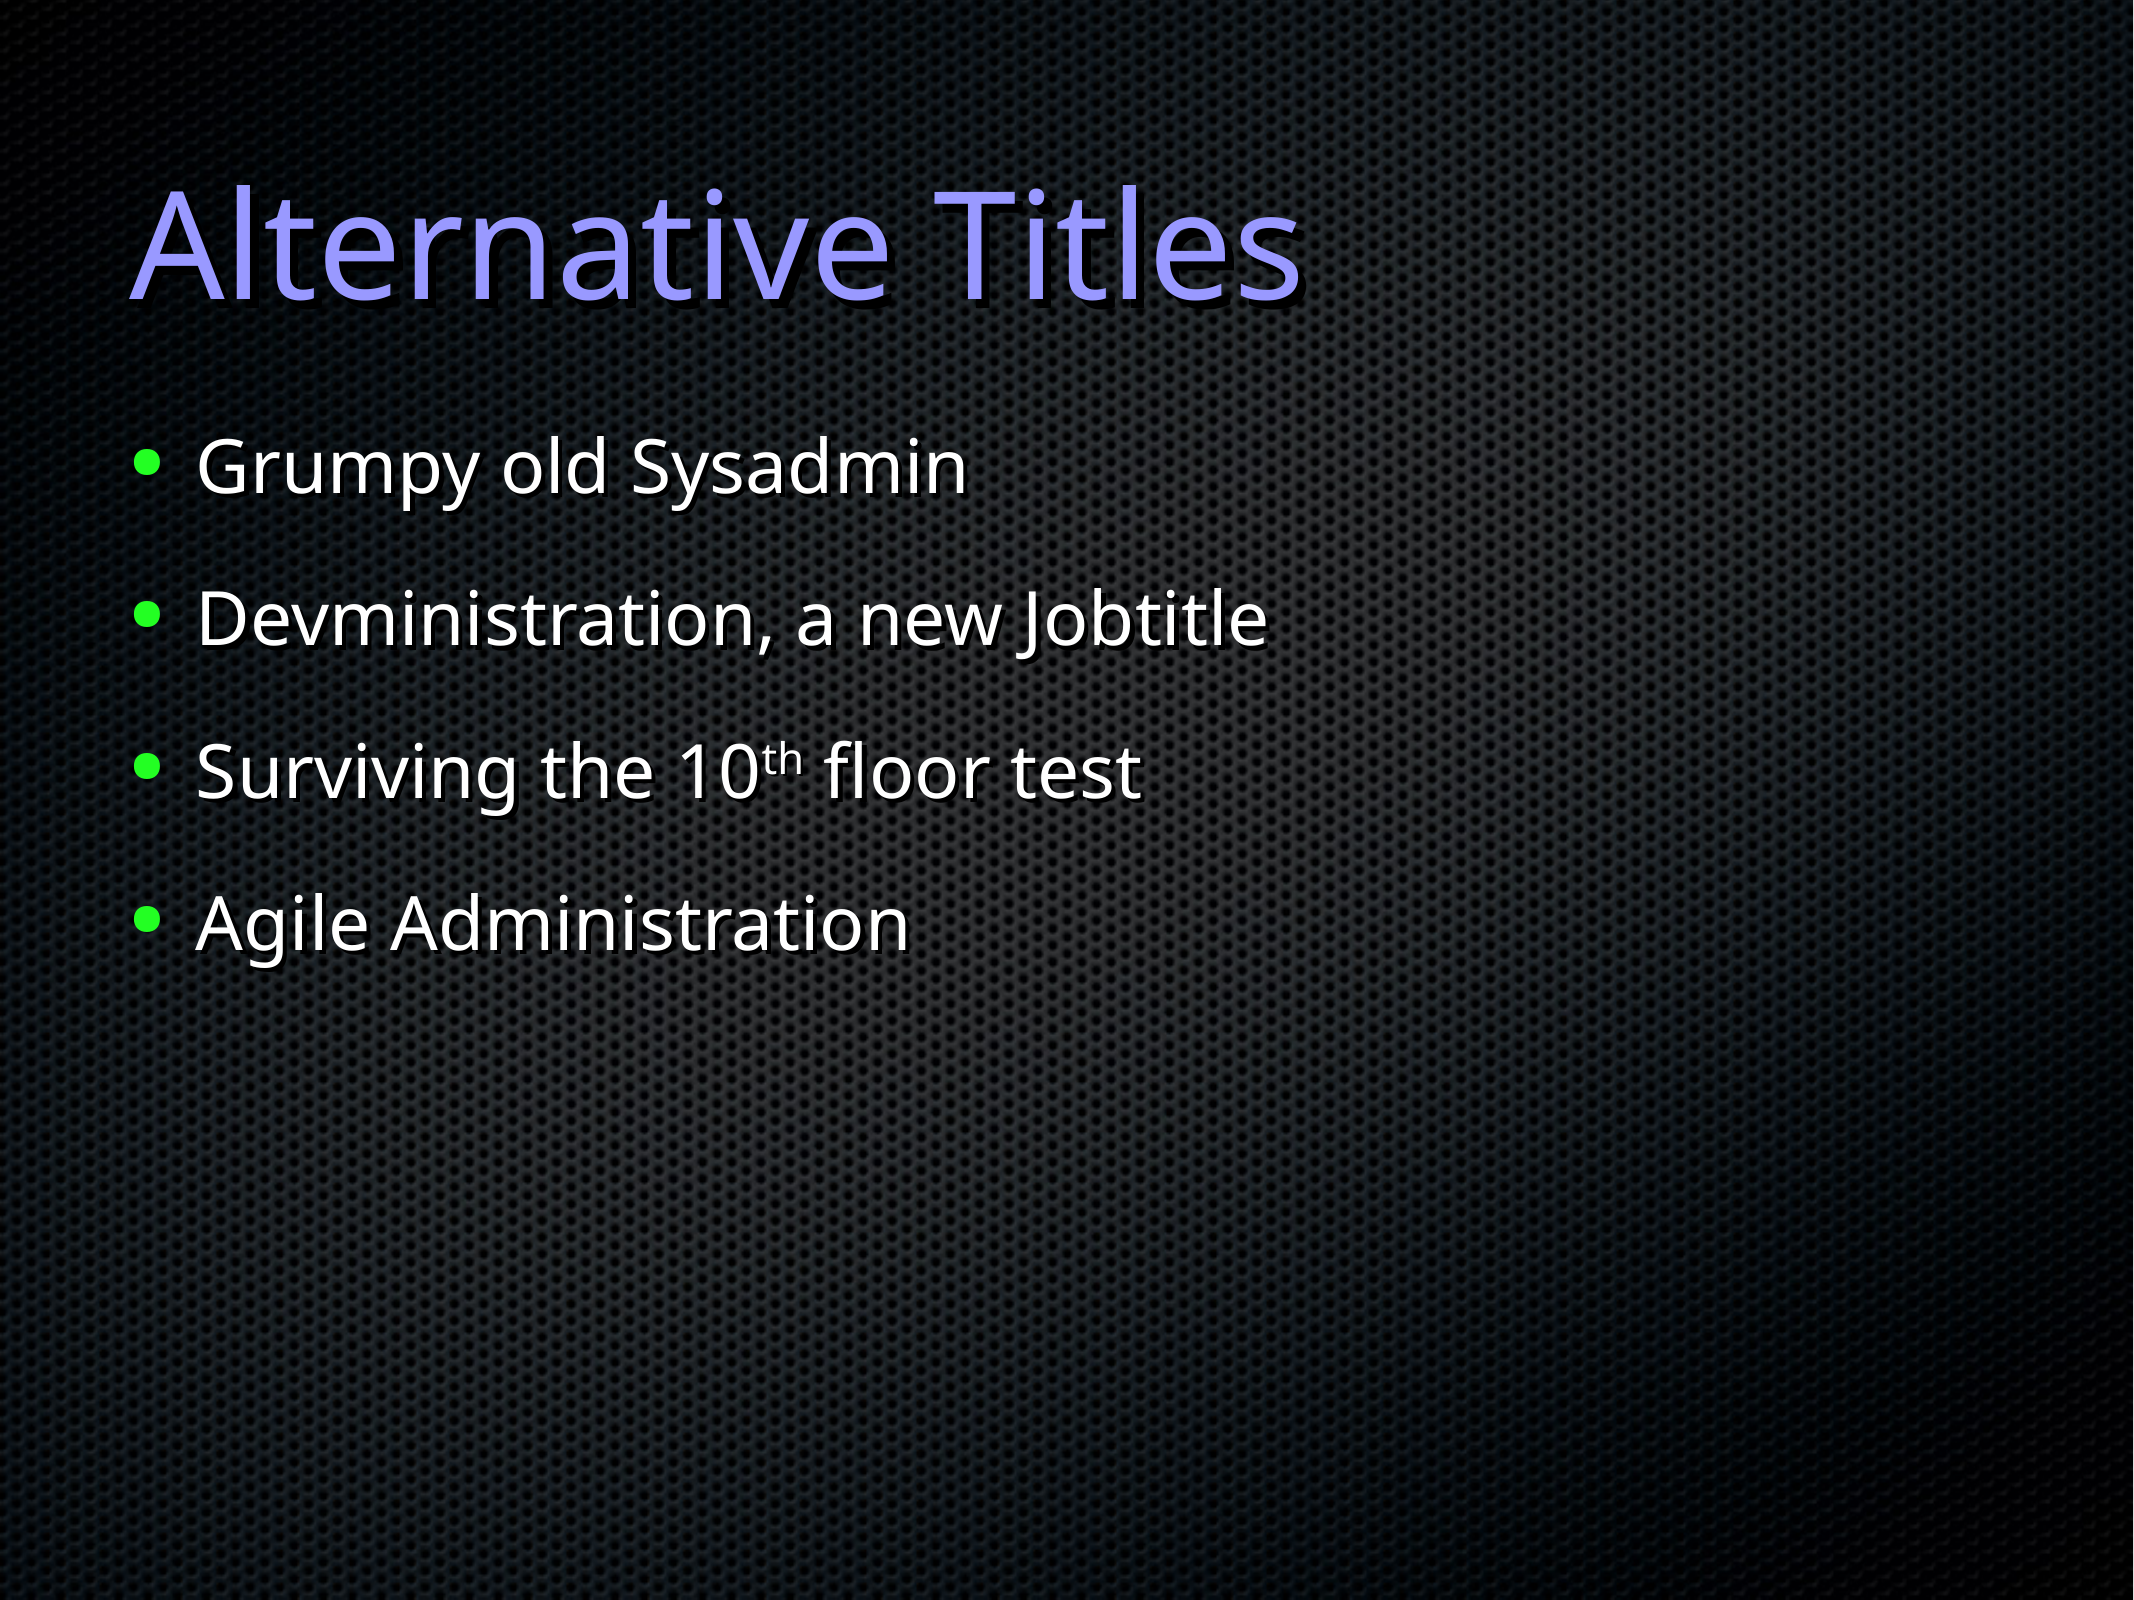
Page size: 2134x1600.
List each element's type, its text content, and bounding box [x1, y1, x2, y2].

picture [0, 0, 2134, 1600]
list Grumpy old Sysadmin Devministration, a new Jobtitle Surviving the 10th floor test Agile Administration [129, 413, 2005, 1522]
title Alternative Titles [129, 49, 2005, 413]
